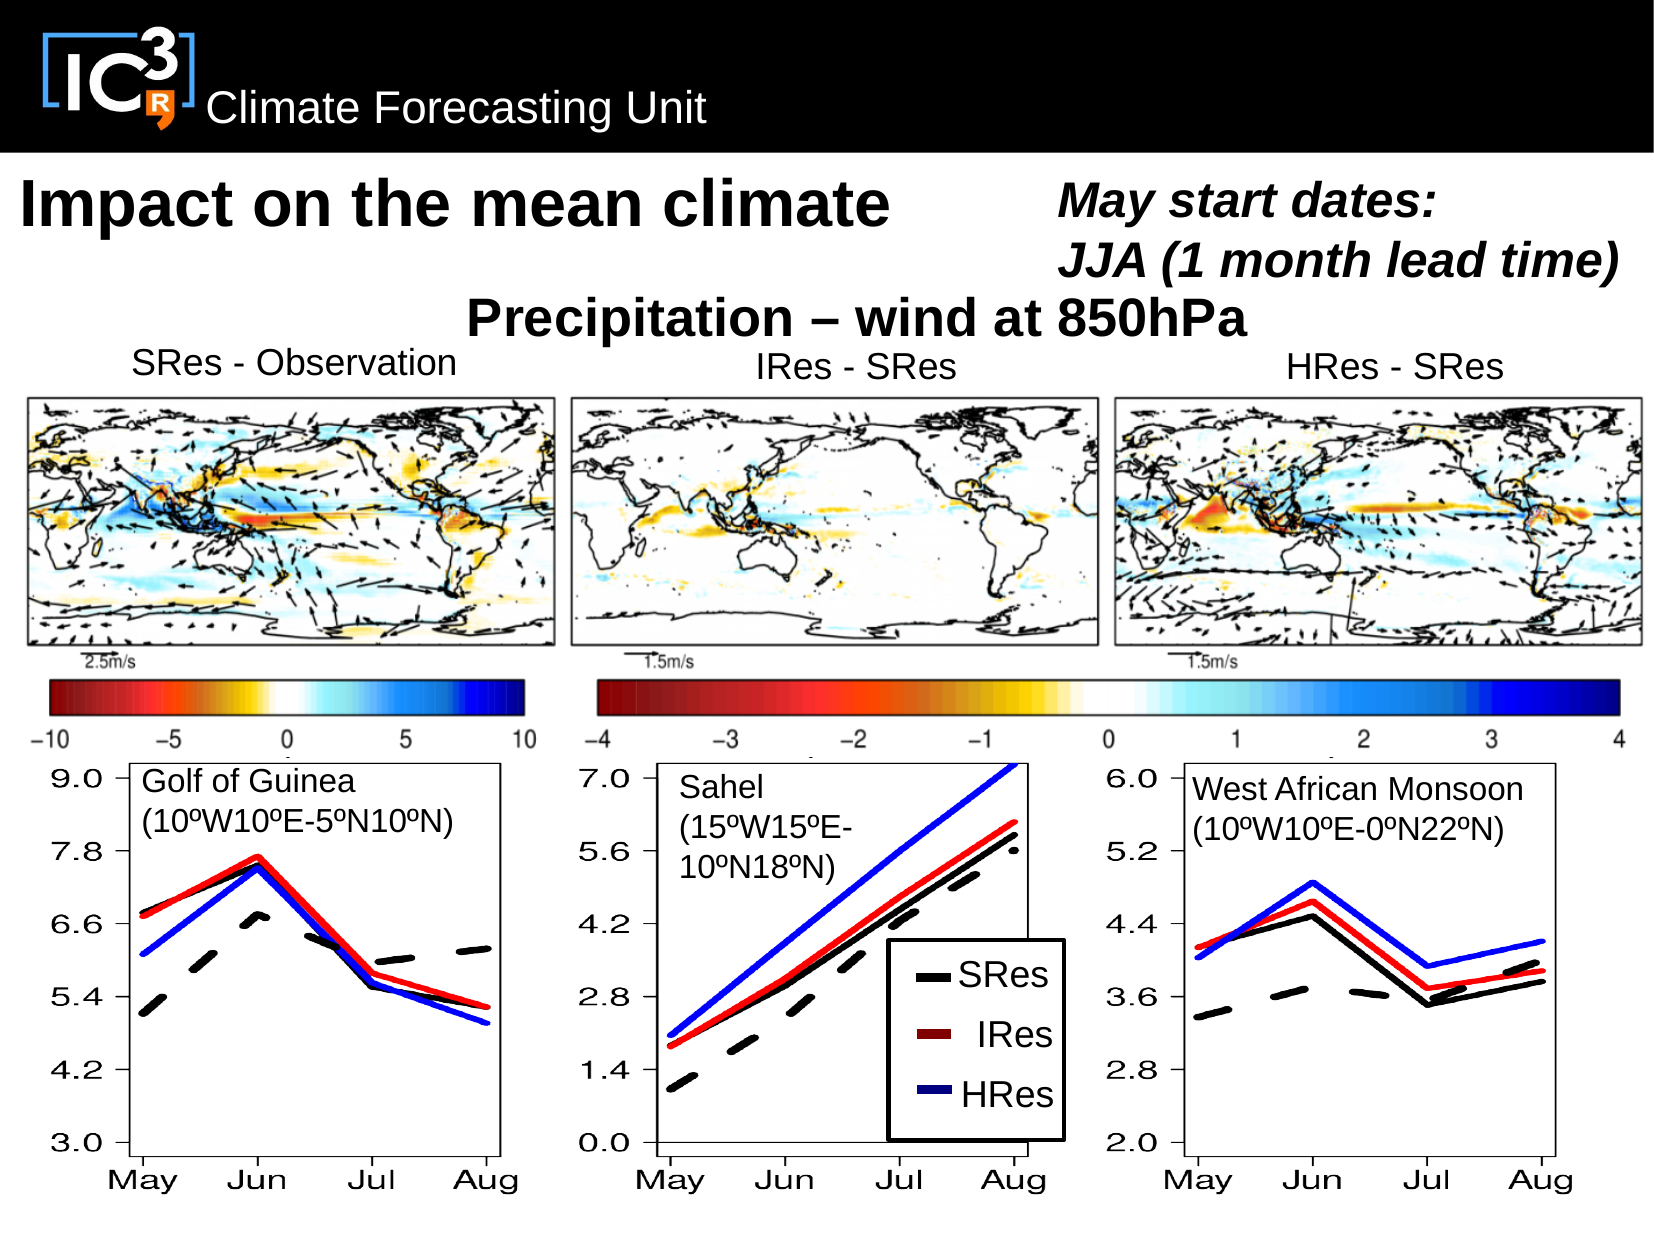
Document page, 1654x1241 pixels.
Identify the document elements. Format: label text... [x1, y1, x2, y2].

text_box SRes [888, 940, 1064, 1141]
text_box HRes - SRes [1467, 334, 1519, 395]
picture [0, 391, 190, 1214]
text_box Precipitation – wind at 850hPa [452, 274, 1264, 355]
text_box Climate Forecasting Unit [190, 70, 1467, 1241]
text_box HRes [946, 1062, 1070, 1123]
text_box Impact on the mean climate [4, 153, 190, 248]
text_box May start dates: JJA (1 month lead time) [1467, 160, 1636, 295]
picture [1, 0, 230, 151]
text_box SRes - Observation [116, 330, 190, 391]
text_box Golf of Guinea (10ºW10ºE-5ºN10ºN) [126, 751, 190, 847]
text_box West African Monsoon (10ºW10ºE-0ºN22ºN) [1467, 759, 1615, 855]
text_box IRes [961, 1002, 1069, 1062]
picture [1467, 855, 1615, 1214]
picture [1467, 391, 1654, 778]
text_box [230, 0, 1654, 153]
text_box [0, 0, 190, 153]
